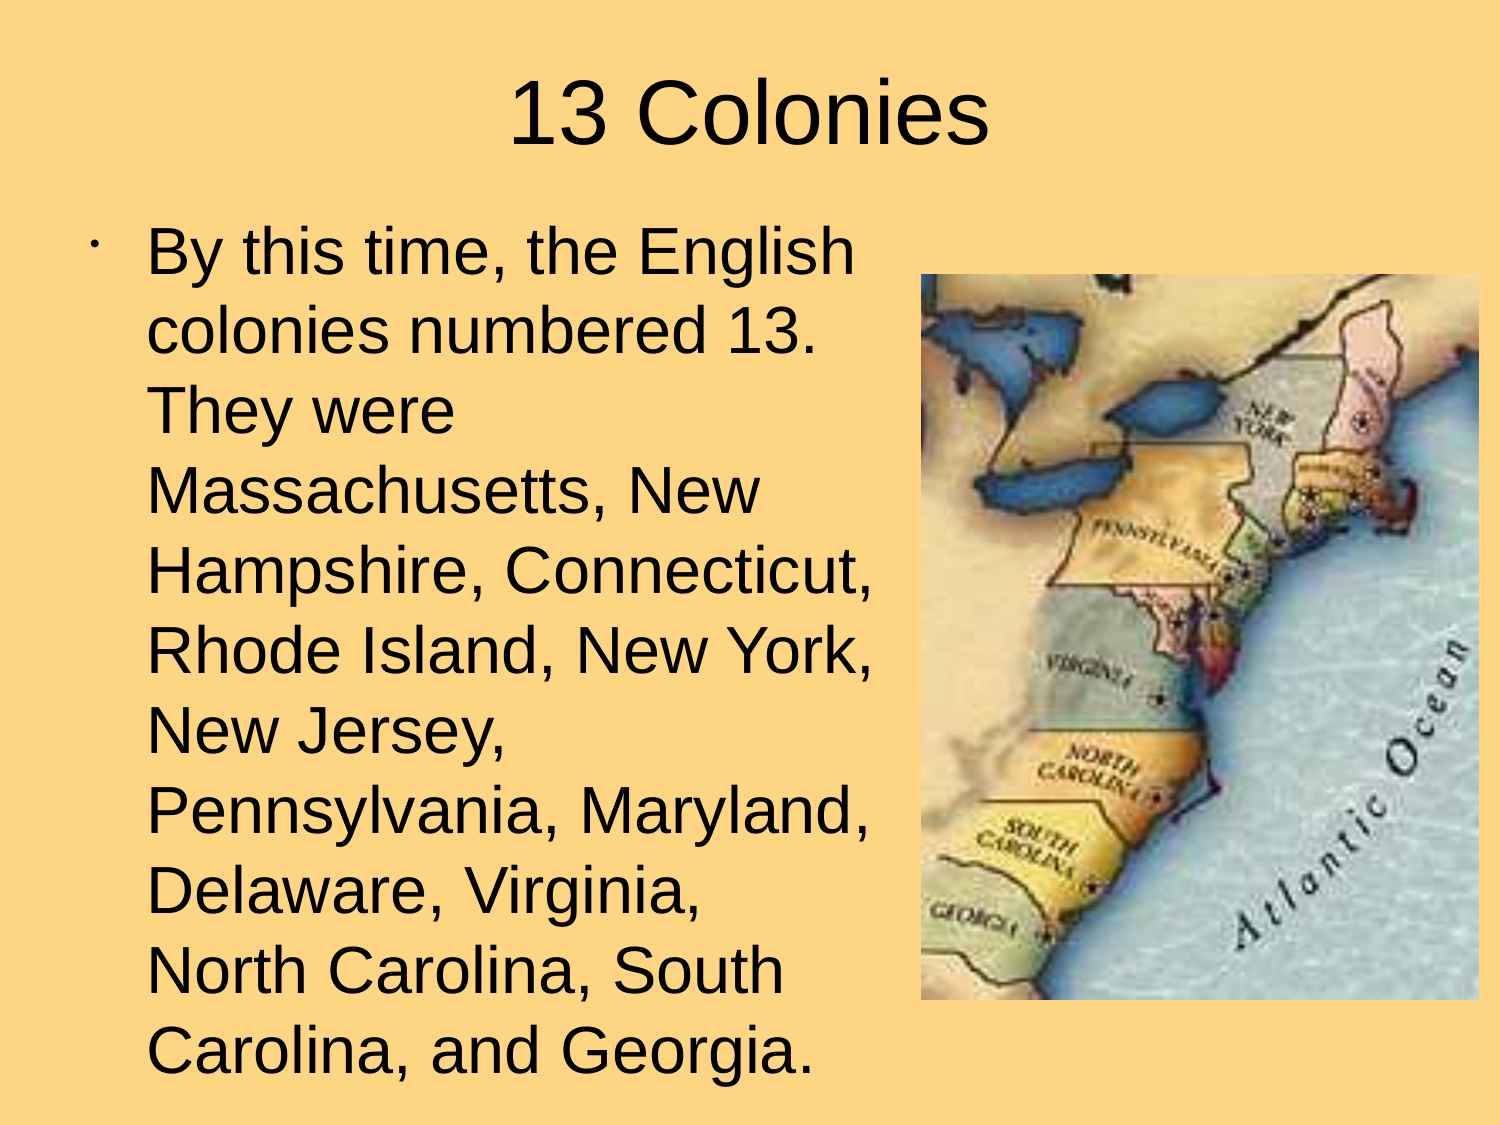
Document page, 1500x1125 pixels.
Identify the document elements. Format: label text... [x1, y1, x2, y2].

title 13 Colonies [75, 45, 1425, 233]
list By this time, the English colonies numbered 13. They were Massachusetts, New Hampshire, Connecticut, Rhode Island, New York, New Jersey, Pennsylvania, Maryland, Delaware, Virginia, North Carolina, South Carolina, and Georgia. [75, 200, 900, 1125]
picture [921, 274, 1479, 1000]
